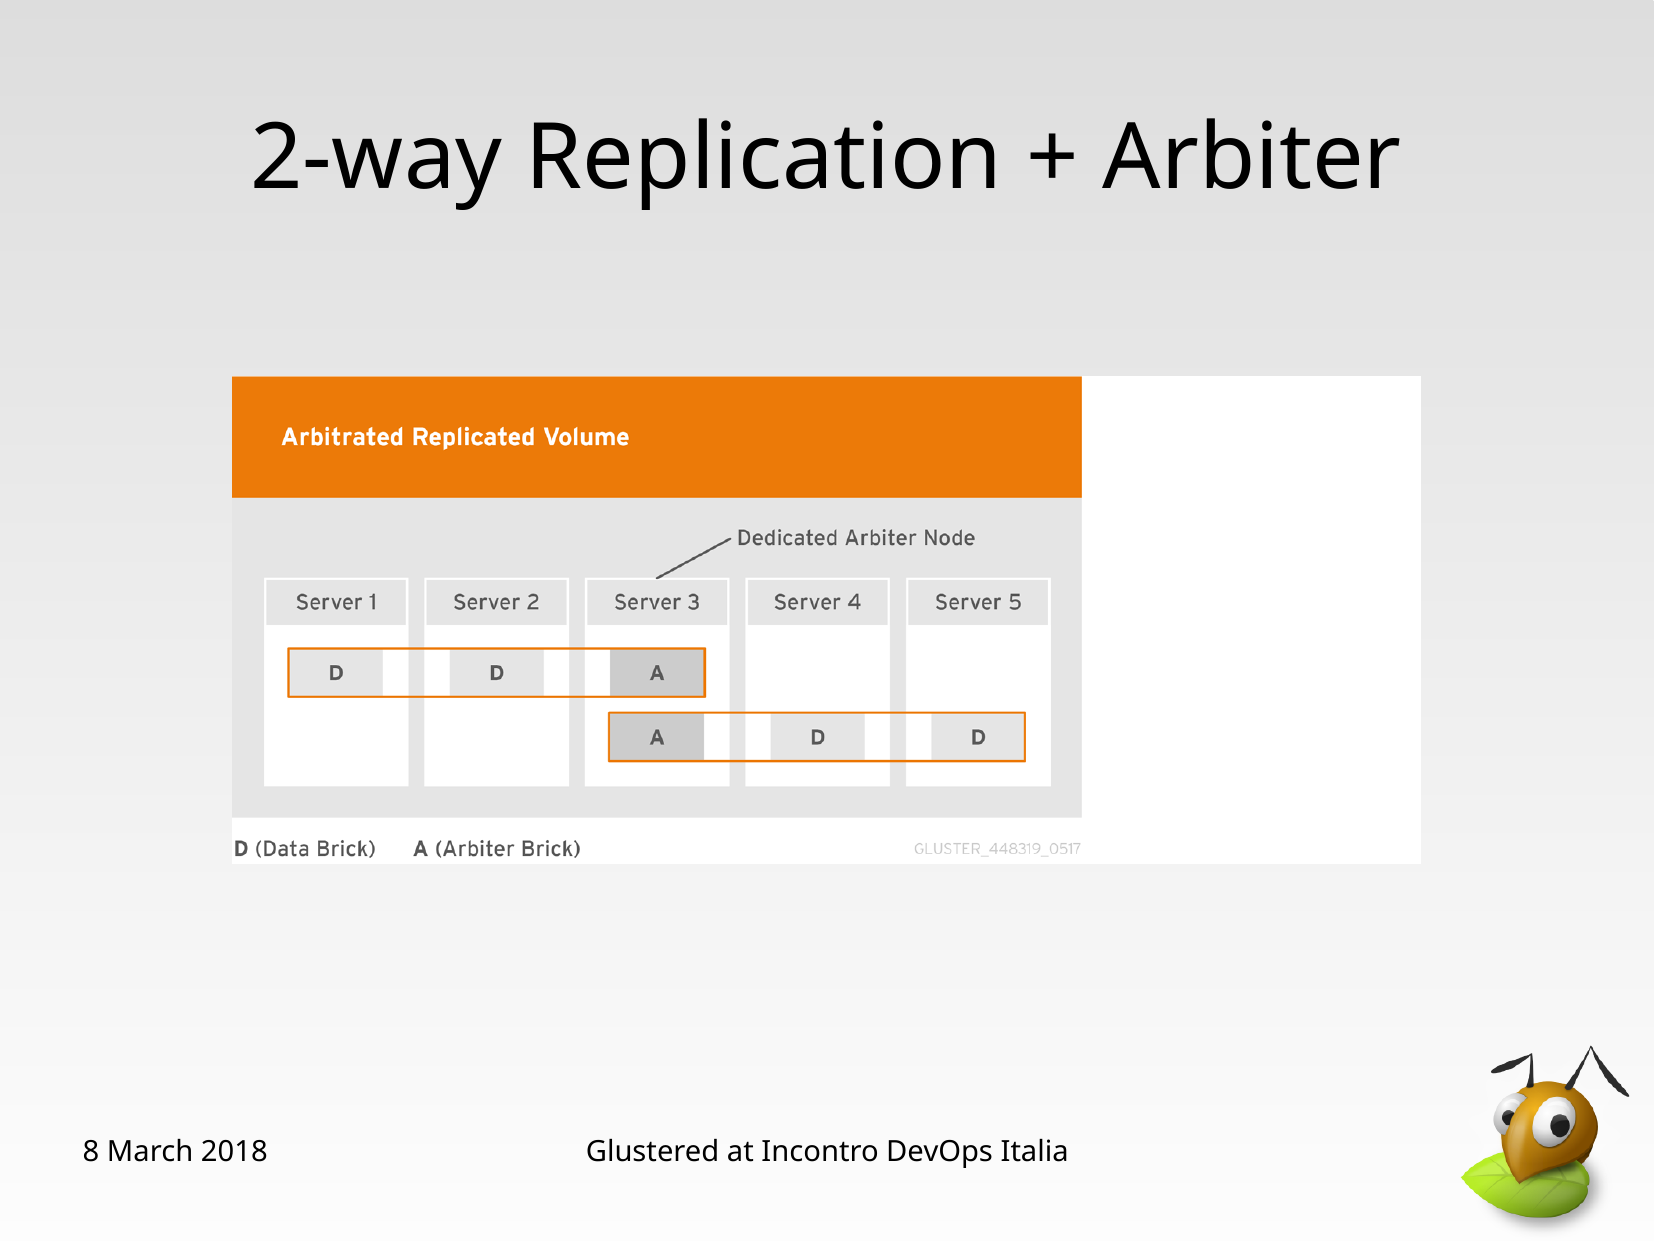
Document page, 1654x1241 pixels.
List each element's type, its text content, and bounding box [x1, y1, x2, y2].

picture [232, 376, 1421, 864]
title 2-way Replication + Arbiter [82, 49, 1571, 257]
picture [1432, 1037, 1654, 1241]
